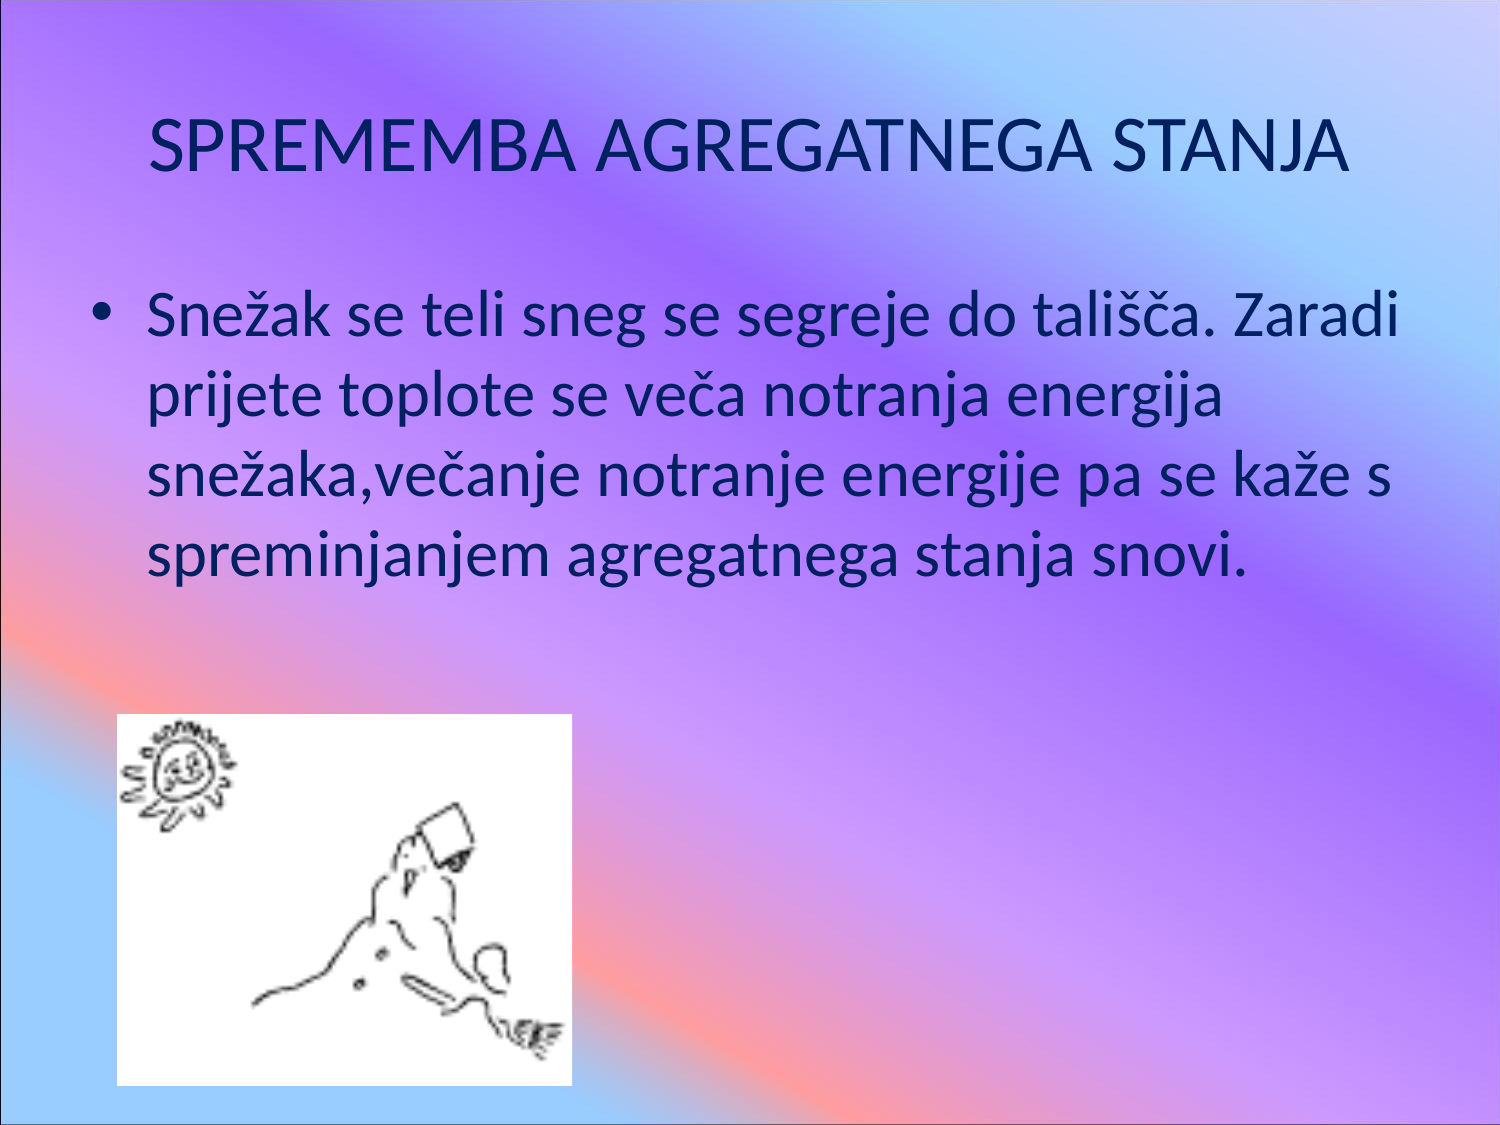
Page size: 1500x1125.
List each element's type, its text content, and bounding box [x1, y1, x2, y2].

title SPREMEMBA AGREGATNEGA STANJA [75, 45, 1425, 233]
picture [0, 0, 1500, 1125]
list Snežak se teli sneg se segreje do tališča. Zaradi prijete toplote se veča notranja energija snežaka,večanje notranje energije pa se kaže s spreminjanjem agregatnega stanja snovi. [75, 262, 1425, 1005]
